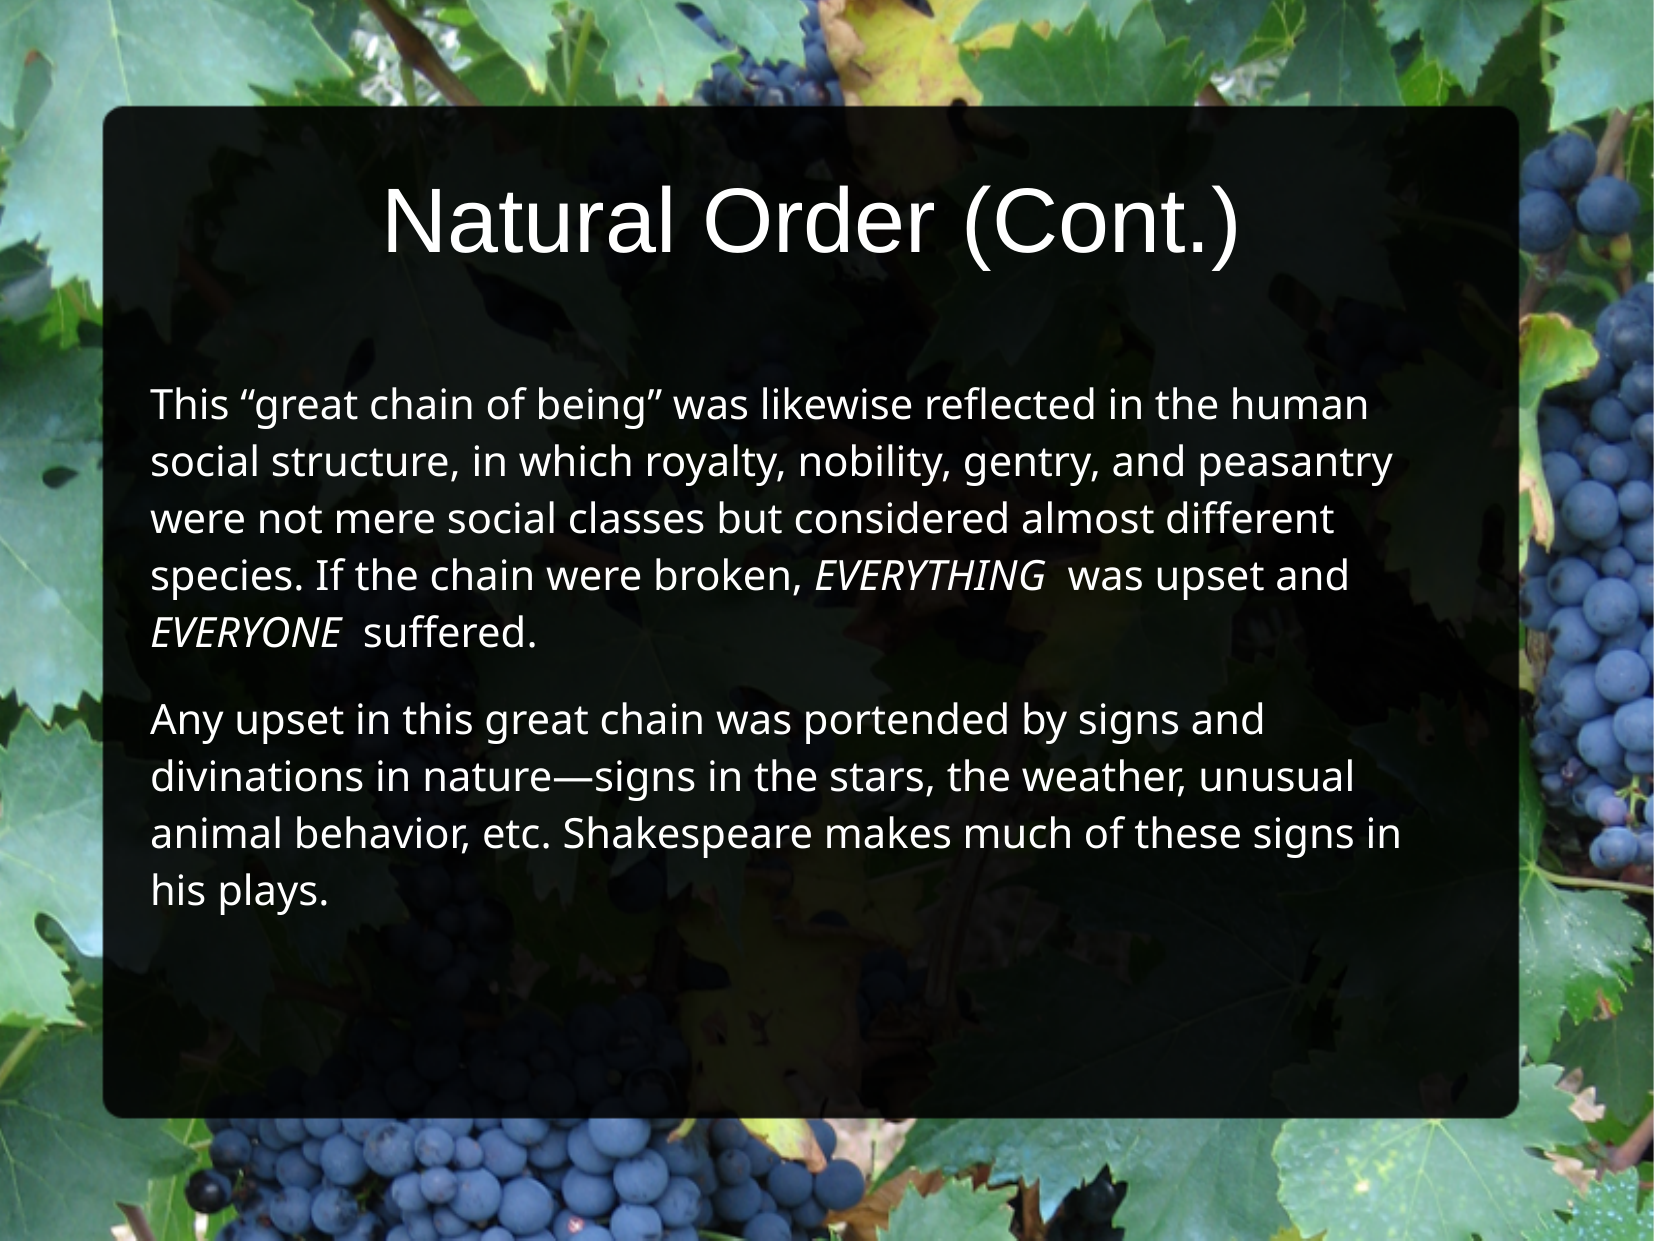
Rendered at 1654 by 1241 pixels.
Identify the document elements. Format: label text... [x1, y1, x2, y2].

list This “great chain of being” was likewise reflected in the human social structure, in which royalty, nobility, gentry, and peasantry were not mere social classes but considered almost different species. If the chain were broken, EVERYTHING was upset and EVERYONE suffered. Any upset in this great chain was portended by signs and divinations in nature—signs in the stars, the weather, unusual animal behavior, etc. Shakespeare makes much of these signs in his plays. [150, 375, 1450, 1069]
title Natural Order (Cont.) [118, 125, 1506, 318]
picture [0, 0, 1654, 1241]
